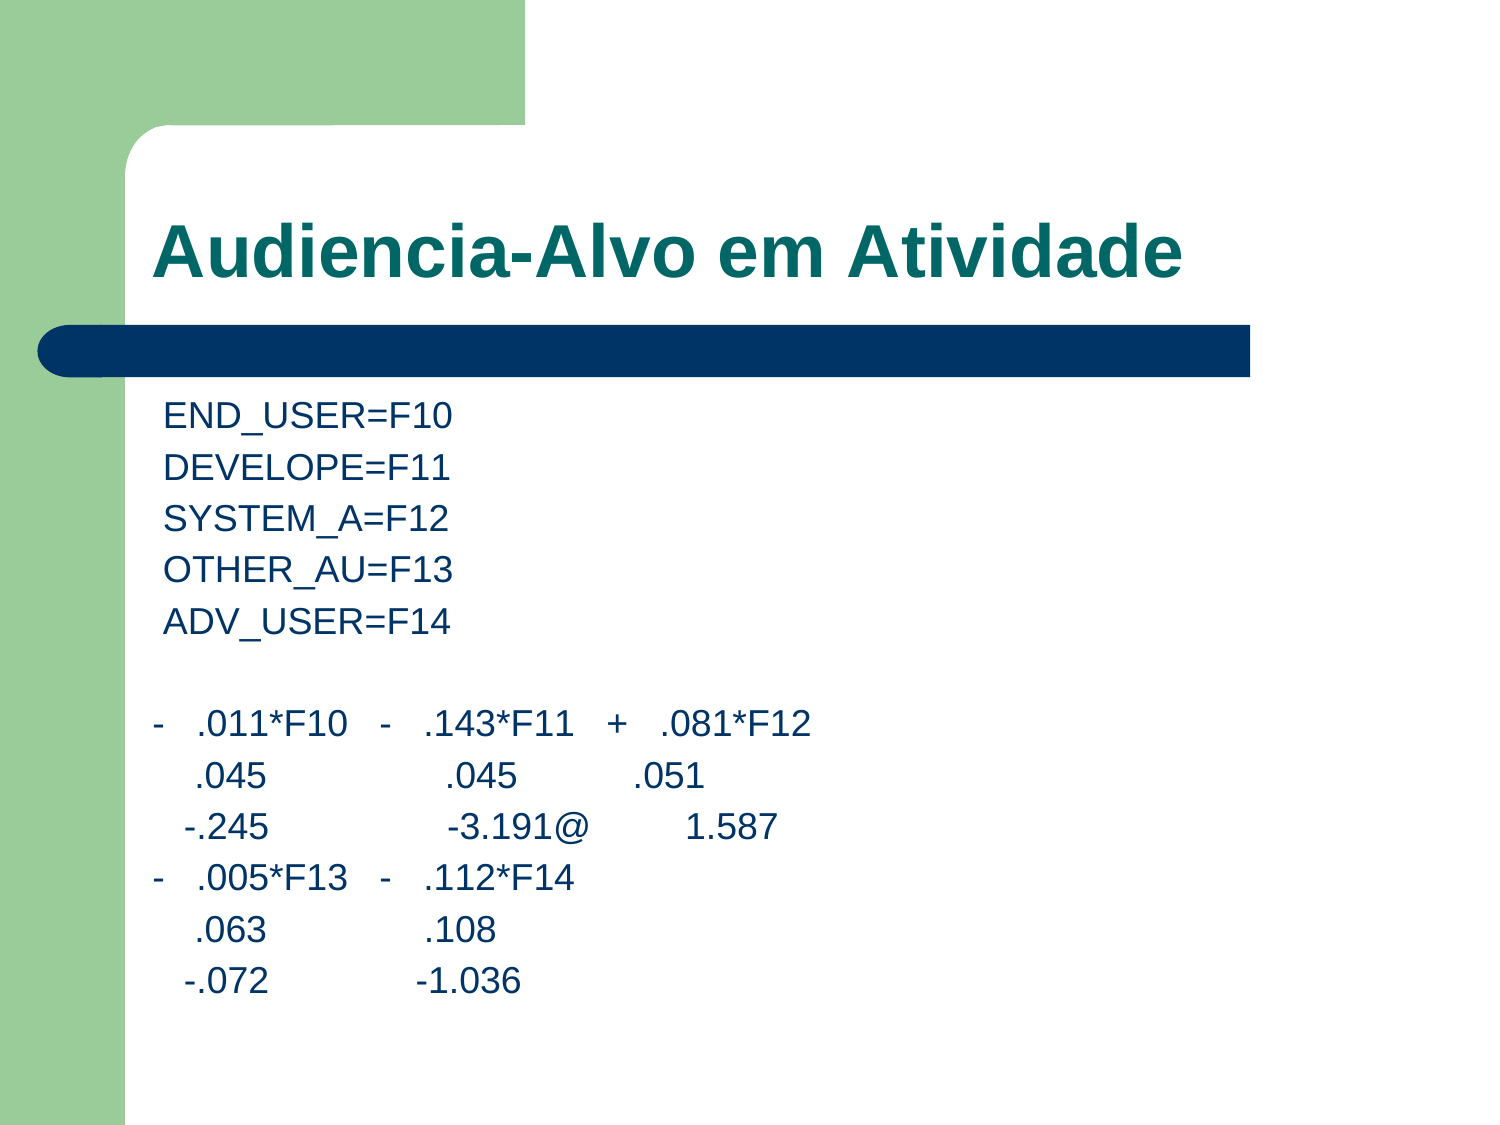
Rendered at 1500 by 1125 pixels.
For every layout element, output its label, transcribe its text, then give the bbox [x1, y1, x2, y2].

title Audiencia-Alvo em Atividade [136, 136, 1414, 301]
list END_USER=F10 DEVELOPE=F11 SYSTEM_A=F12 OTHER_AU=F13 ADV_USER=F14 - .011*F10 - .143*F11 + .081*F12 .045 .045 .051 -.245 -3.191@ 1.587 - .005*F13 - .112*F14 .063 .108 -.072 -1.036 [137, 387, 1400, 1063]
